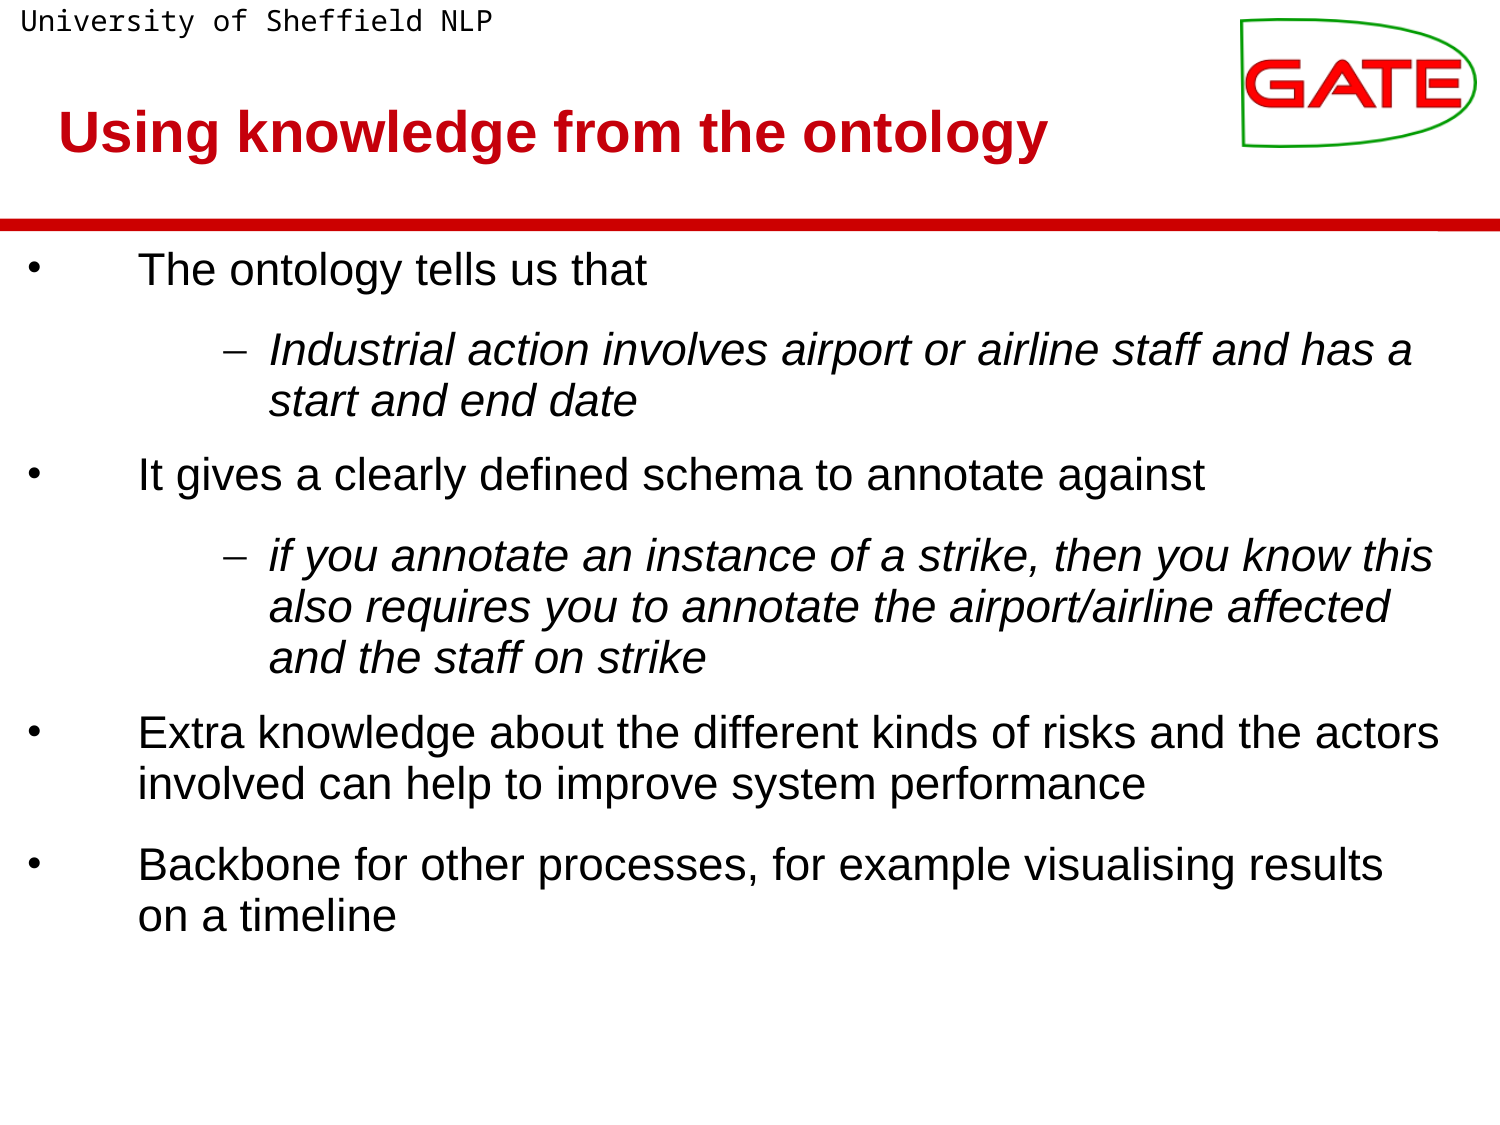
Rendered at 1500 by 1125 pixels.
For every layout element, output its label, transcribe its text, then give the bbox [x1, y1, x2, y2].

picture [1240, 18, 1477, 148]
text_box The ontology tells us that Industrial action involves airport or airline staff and has a start and end date It gives a clearly defined schema to annotate against if you annotate an instance of a strike, then you know this also requires you to annotate the airport/airline affected and the staff on strike Extra knowledge about the different kinds of risks and the actors involved can help to improve system performance Backbone for other processes, for example visualising results on a timeline [26, 240, 1447, 1098]
title Using knowledge from the ontology [59, 87, 1409, 178]
